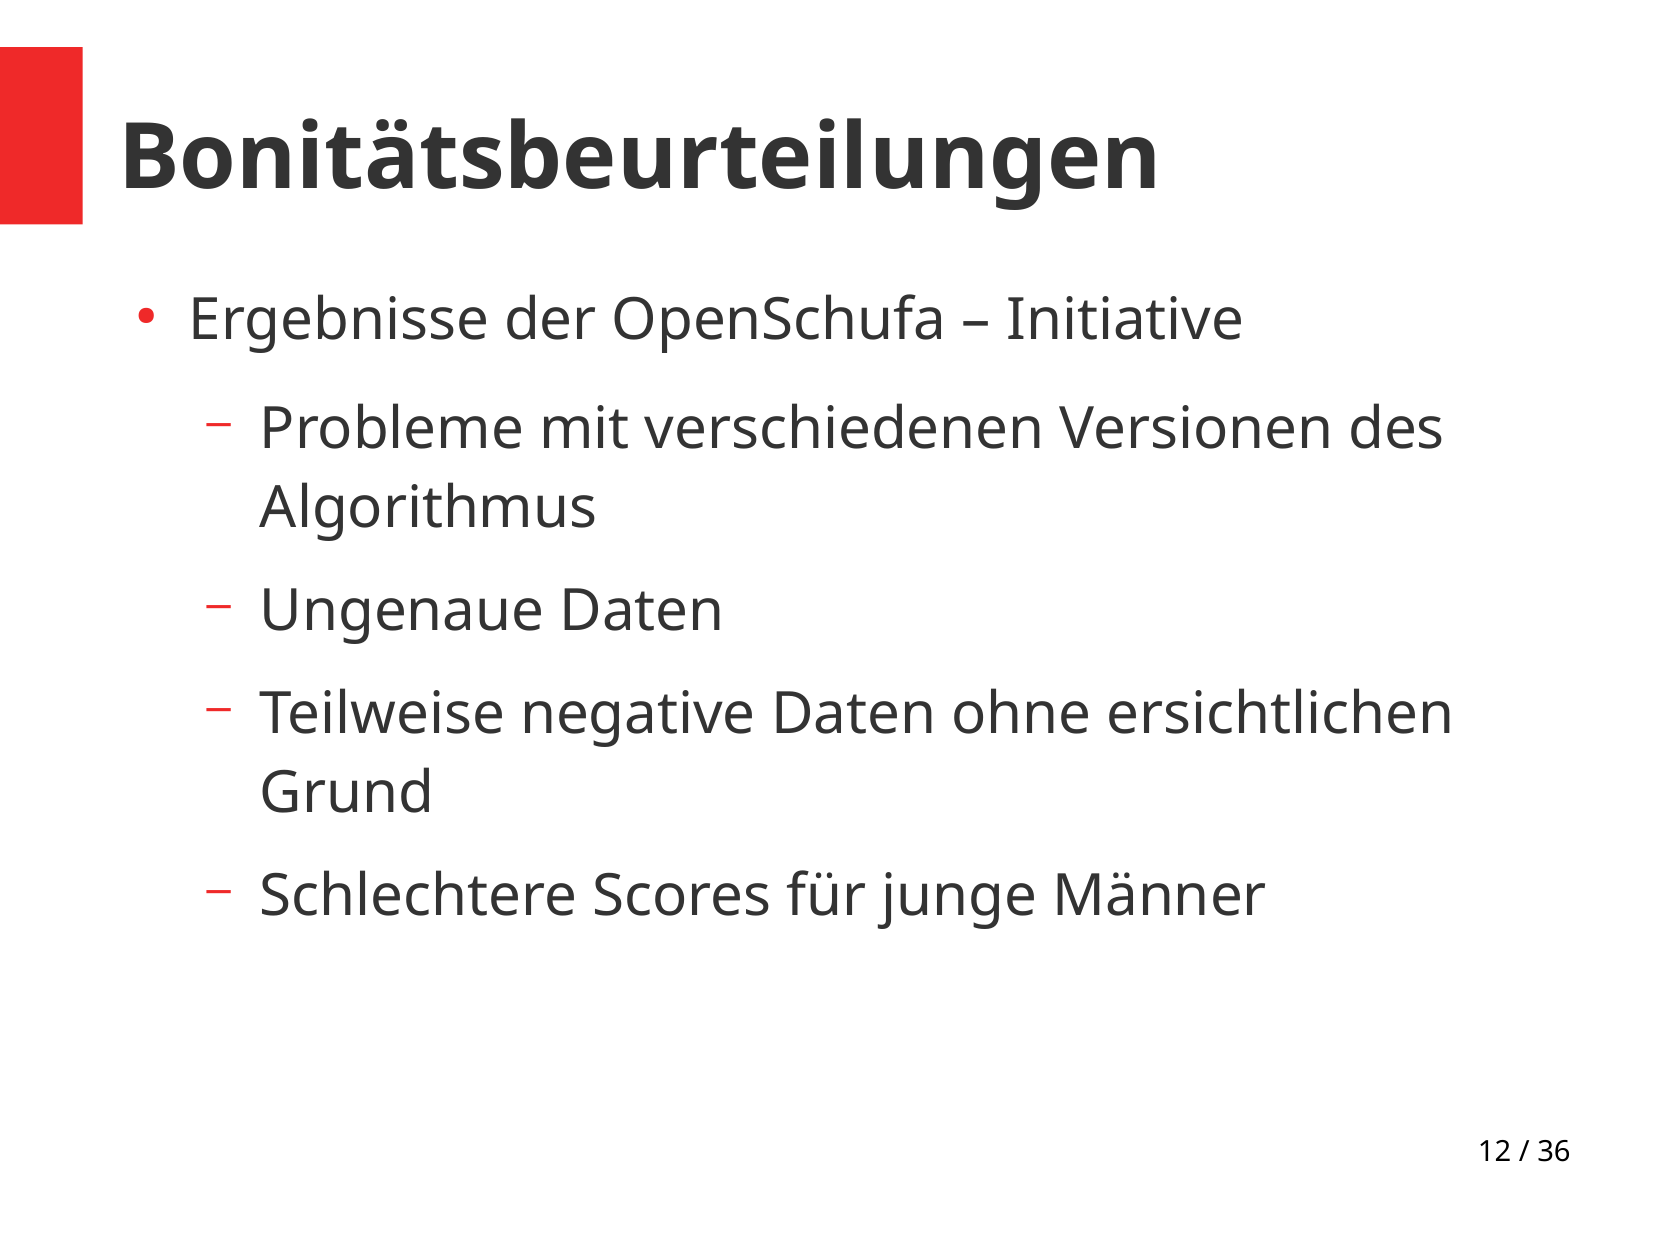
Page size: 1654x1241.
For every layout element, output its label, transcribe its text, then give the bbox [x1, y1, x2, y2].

title Bonitätsbeurteilungen [118, 49, 1571, 257]
list Ergebnisse der OpenSchufa – Initiative Probleme mit verschiedenen Versionen des Algorithmus Ungenaue Daten Teilweise negative Daten ohne ersichtlichen Grund Schlechtere Scores für junge Männer [118, 277, 1536, 946]
